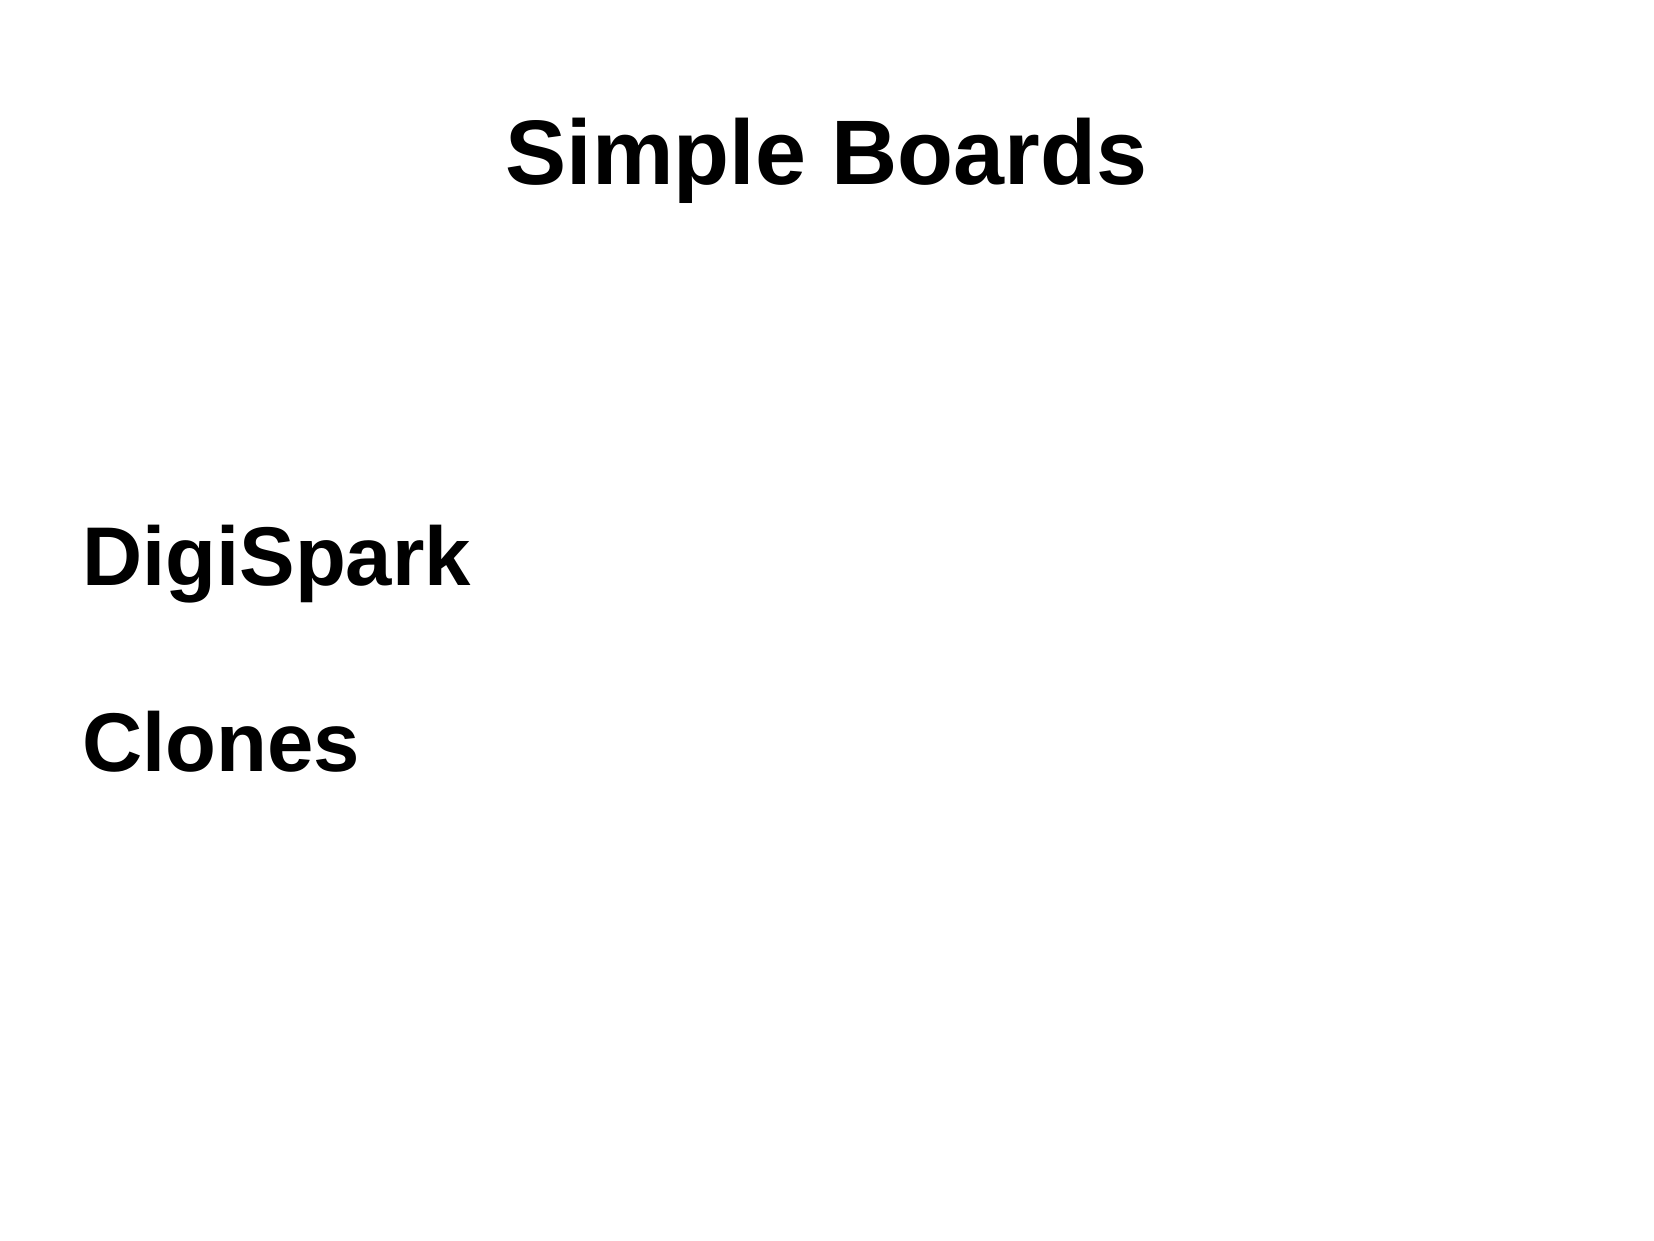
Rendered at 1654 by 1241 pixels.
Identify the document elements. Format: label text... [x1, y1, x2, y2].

subtitle DigiSpark Clones [82, 290, 1571, 1010]
title Simple Boards [82, 49, 1571, 257]
